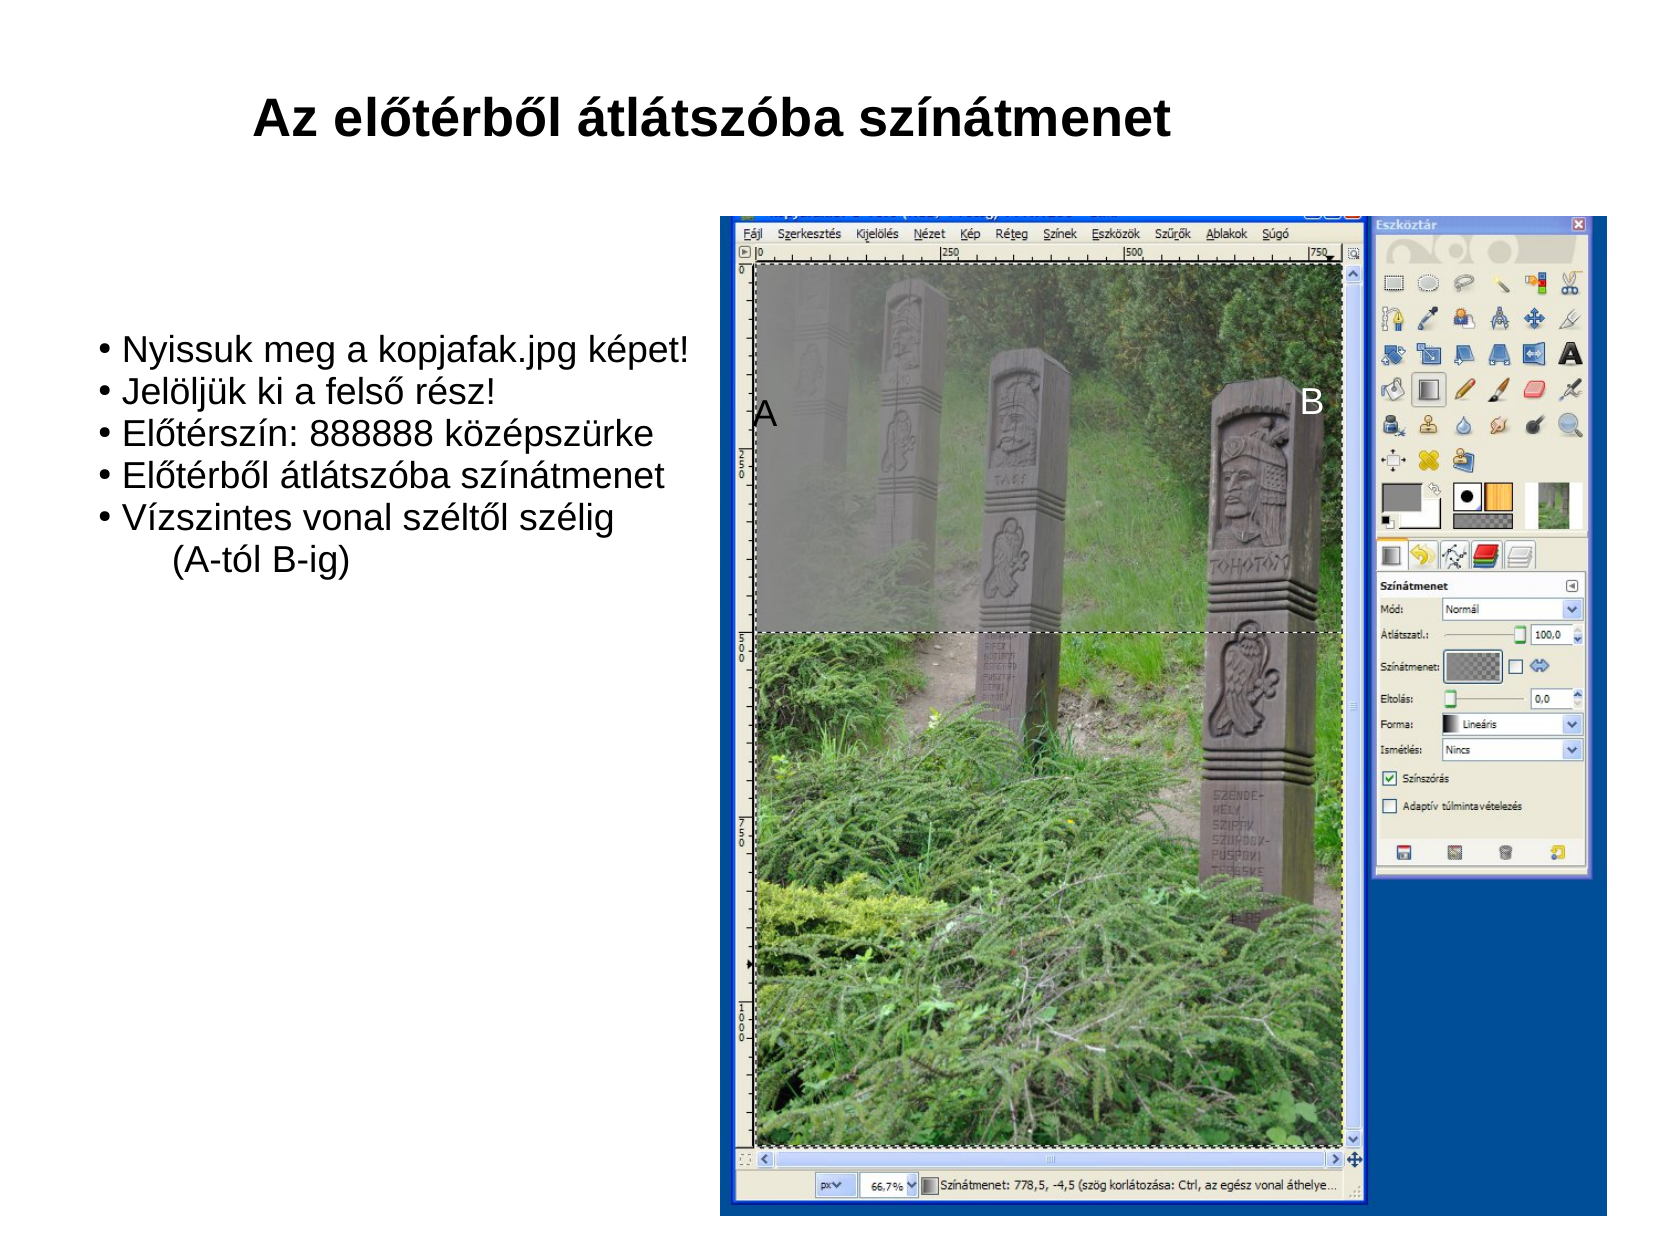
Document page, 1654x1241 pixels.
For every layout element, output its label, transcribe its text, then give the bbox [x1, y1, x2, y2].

text_box B [1284, 373, 1337, 431]
text_box Az előtérből átlátszóba színátmenet [237, 79, 1188, 157]
text_box A [737, 385, 793, 443]
text_box Nyissuk meg a kopjafak.jpg képet! Jelöljük ki a felső rész! Előtérszín: 888888 középszürke Előtérből átlátszóba színátmenet Vízszintes vonal széltől szélig (A-tól B-ig) [83, 321, 704, 589]
picture [720, 216, 1607, 1216]
